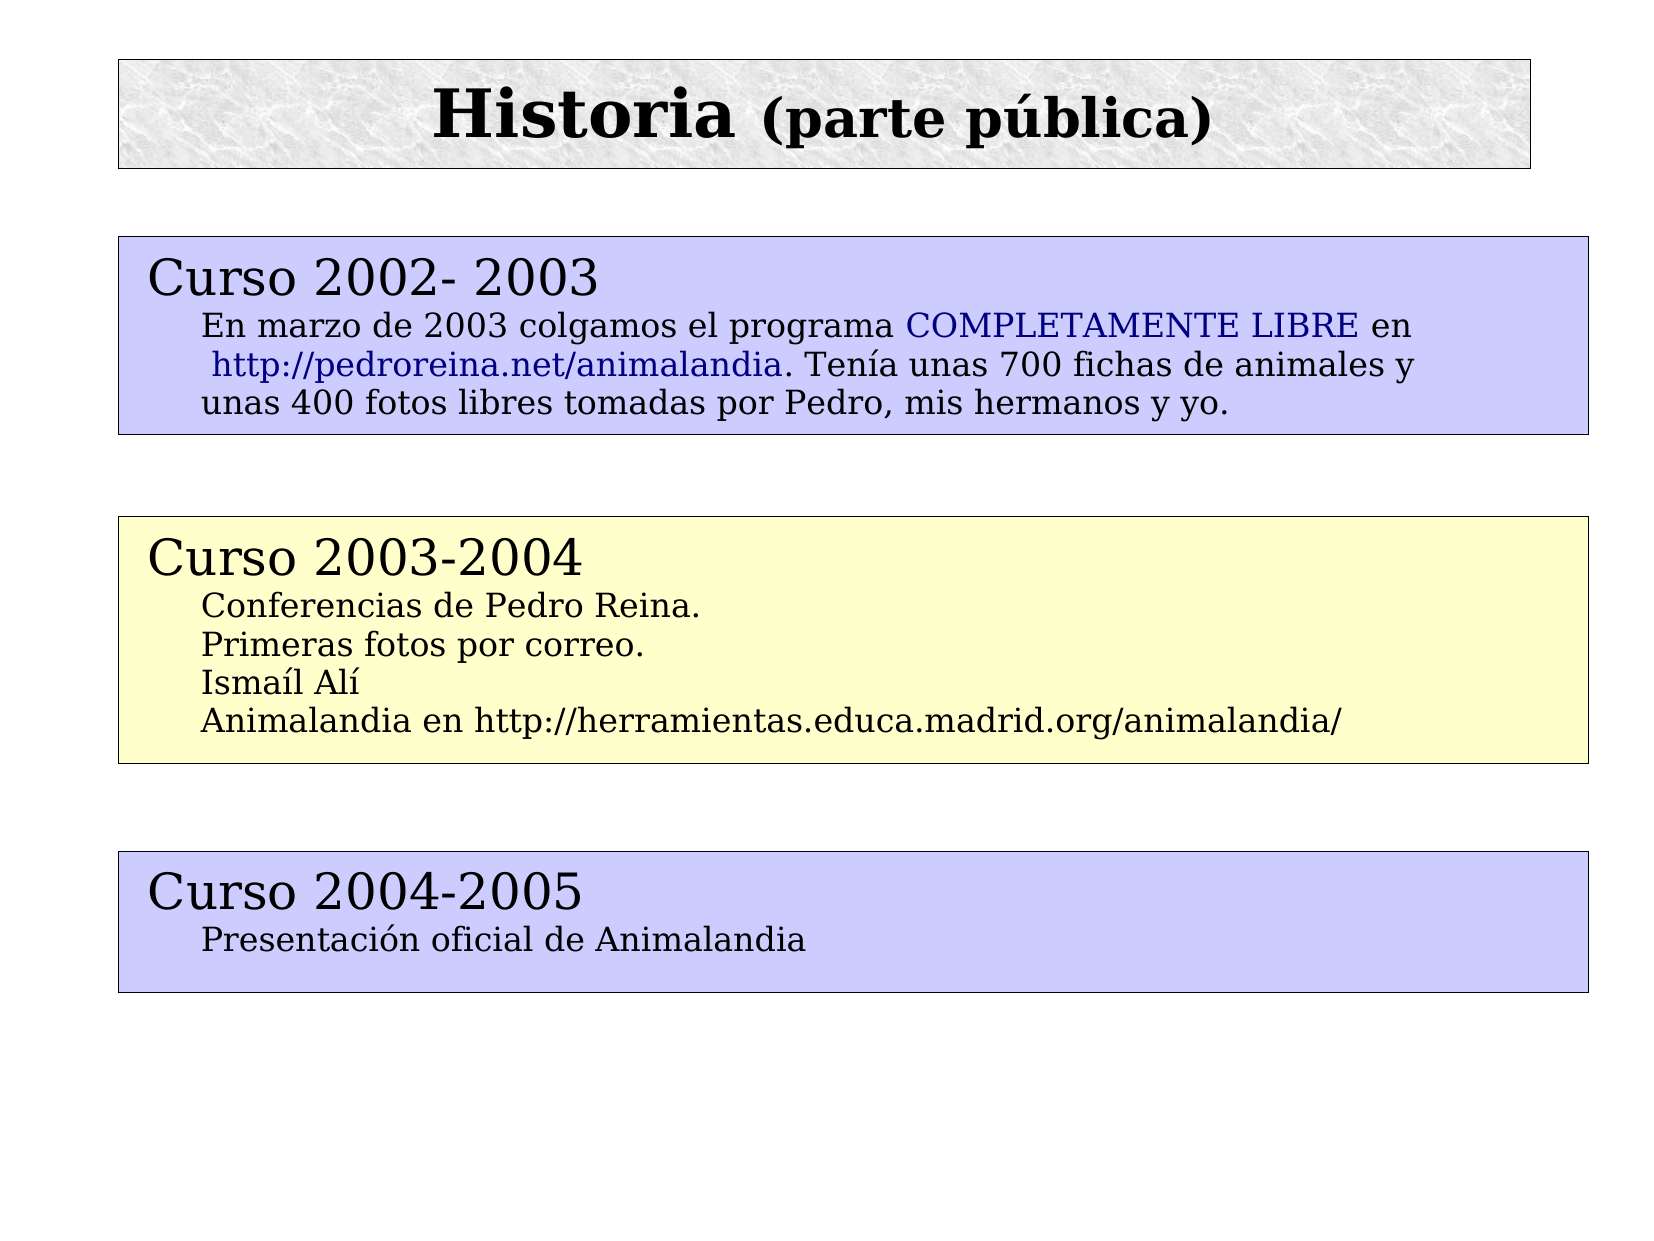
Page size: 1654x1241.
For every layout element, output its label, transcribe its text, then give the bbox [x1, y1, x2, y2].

text_box Curso 2004-2005 Presentación oficial de Animalandia [118, 851, 1589, 993]
title Historia (parte pública) [118, 59, 1531, 169]
text_box Curso 2002- 2003 En marzo de 2003 colgamos el programa COMPLETAMENTE LIBRE en http://pedroreina.net/animalandia. Tenía unas 700 fichas de animales y unas 400 fotos libres tomadas por Pedro, mis hermanos y yo. [118, 236, 1589, 435]
text_box Curso 2003-2004 Conferencias de Pedro Reina. Primeras fotos por correo. Ismaíl Alí Animalandia en http://herramientas.educa.madrid.org/animalandia/ [118, 516, 1589, 764]
